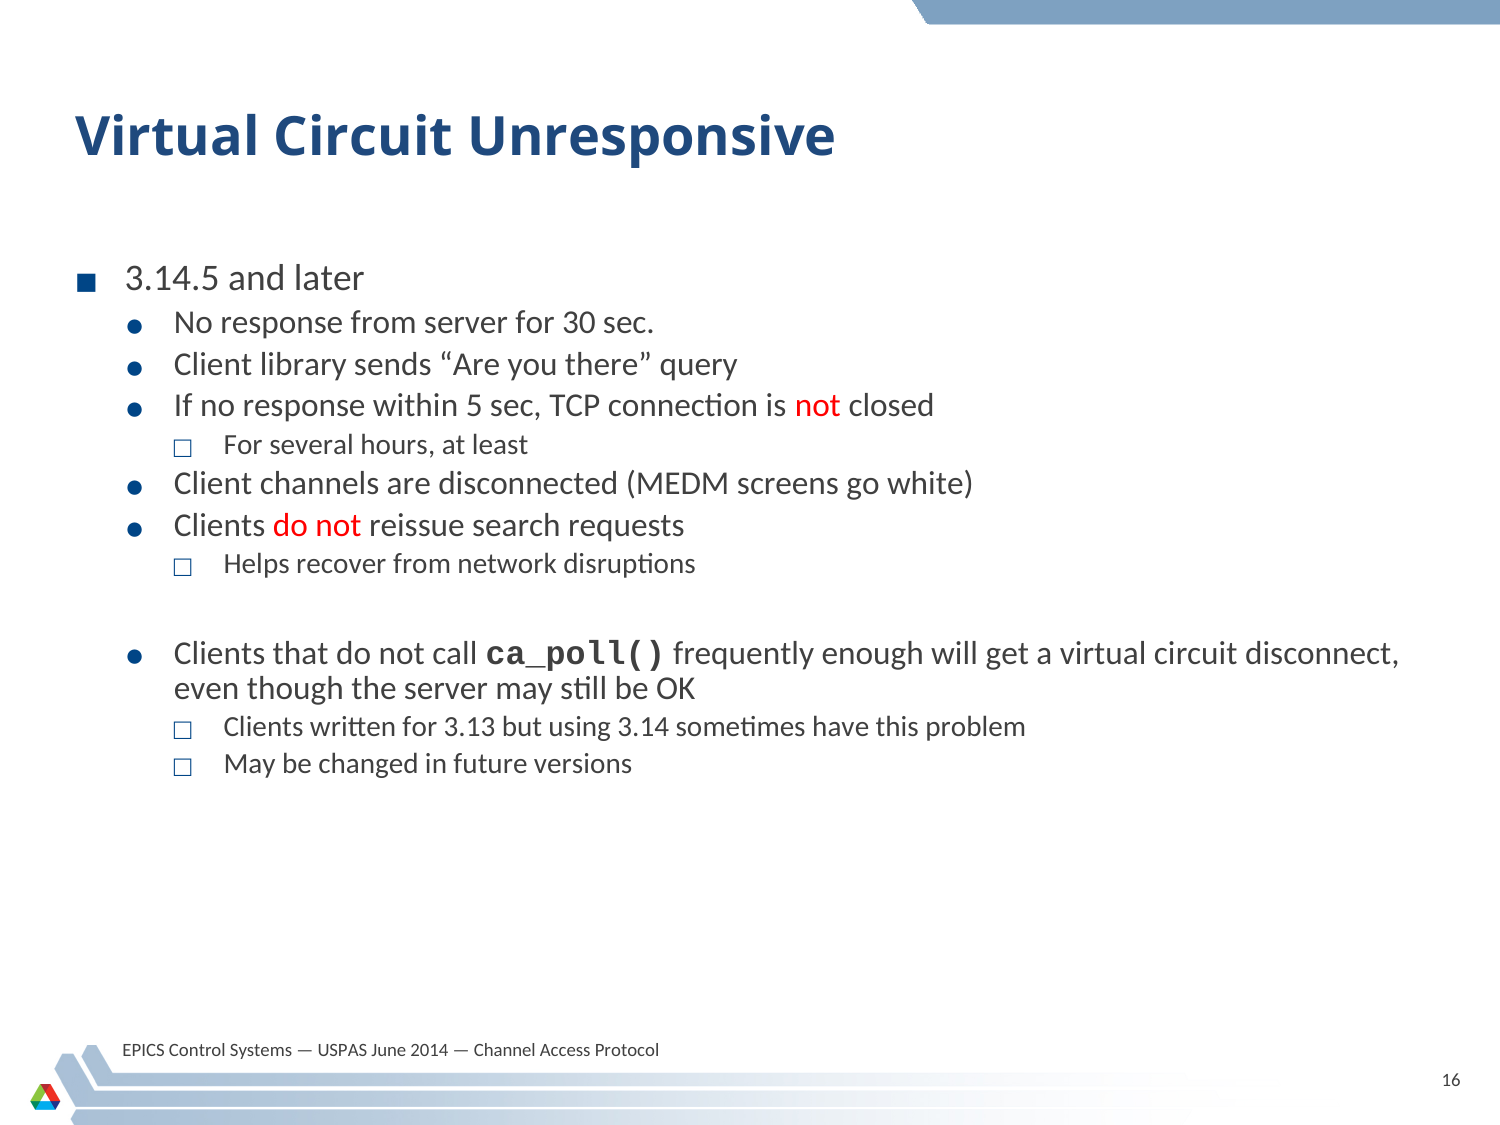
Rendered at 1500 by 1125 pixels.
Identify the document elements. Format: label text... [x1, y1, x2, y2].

title Virtual Circuit Unresponsive [75, 103, 1426, 167]
picture [0, 0, 1500, 26]
list 3.14.5 and later No response from server for 30 sec. Client library sends “Are you there” query If no response within 5 sec, TCP connection is not closed For several hours, at least Client channels are disconnected (MEDM screens go white) Clients do not reissue search requests Helps recover from network disruptions Clients that do not call ca_poll() frequently enough will get a virtual circuit disconnect, even though the server may still be OK Clients written for 3.13 but using 3.14 sometimes have this problem May be changed in future versions [75, 262, 1426, 871]
picture [0, 1037, 1500, 1125]
